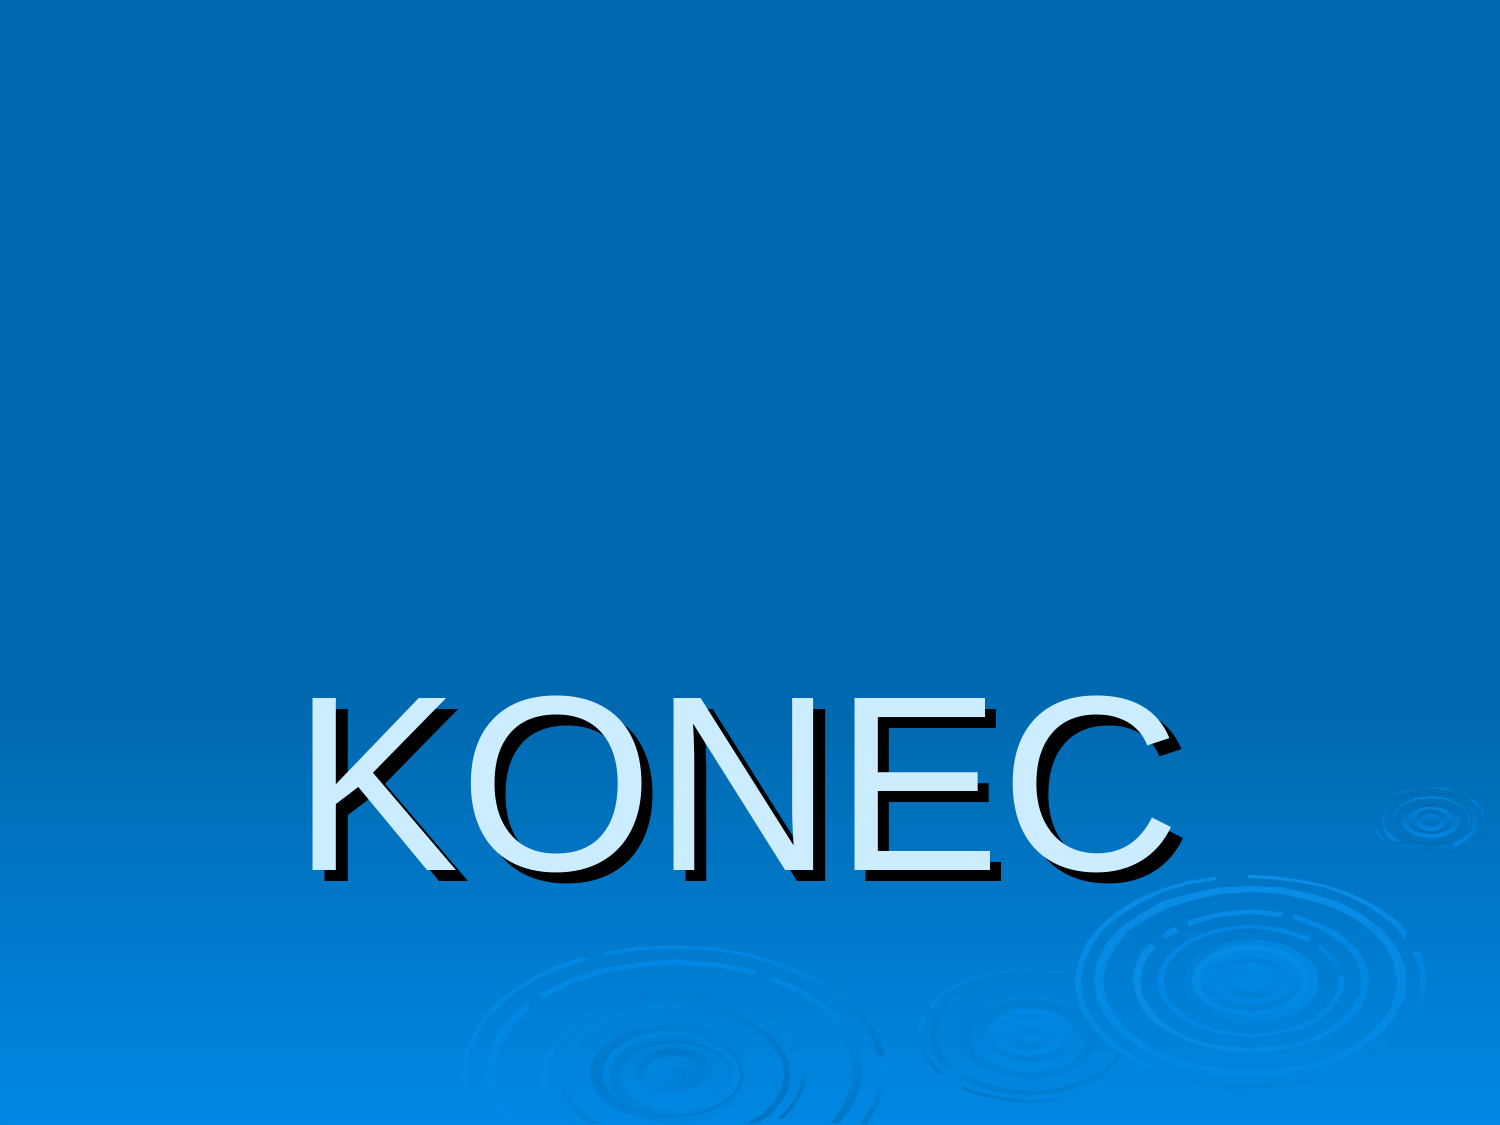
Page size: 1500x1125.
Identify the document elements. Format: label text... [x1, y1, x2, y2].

title KONEC Mý2012 [62, 312, 1413, 738]
